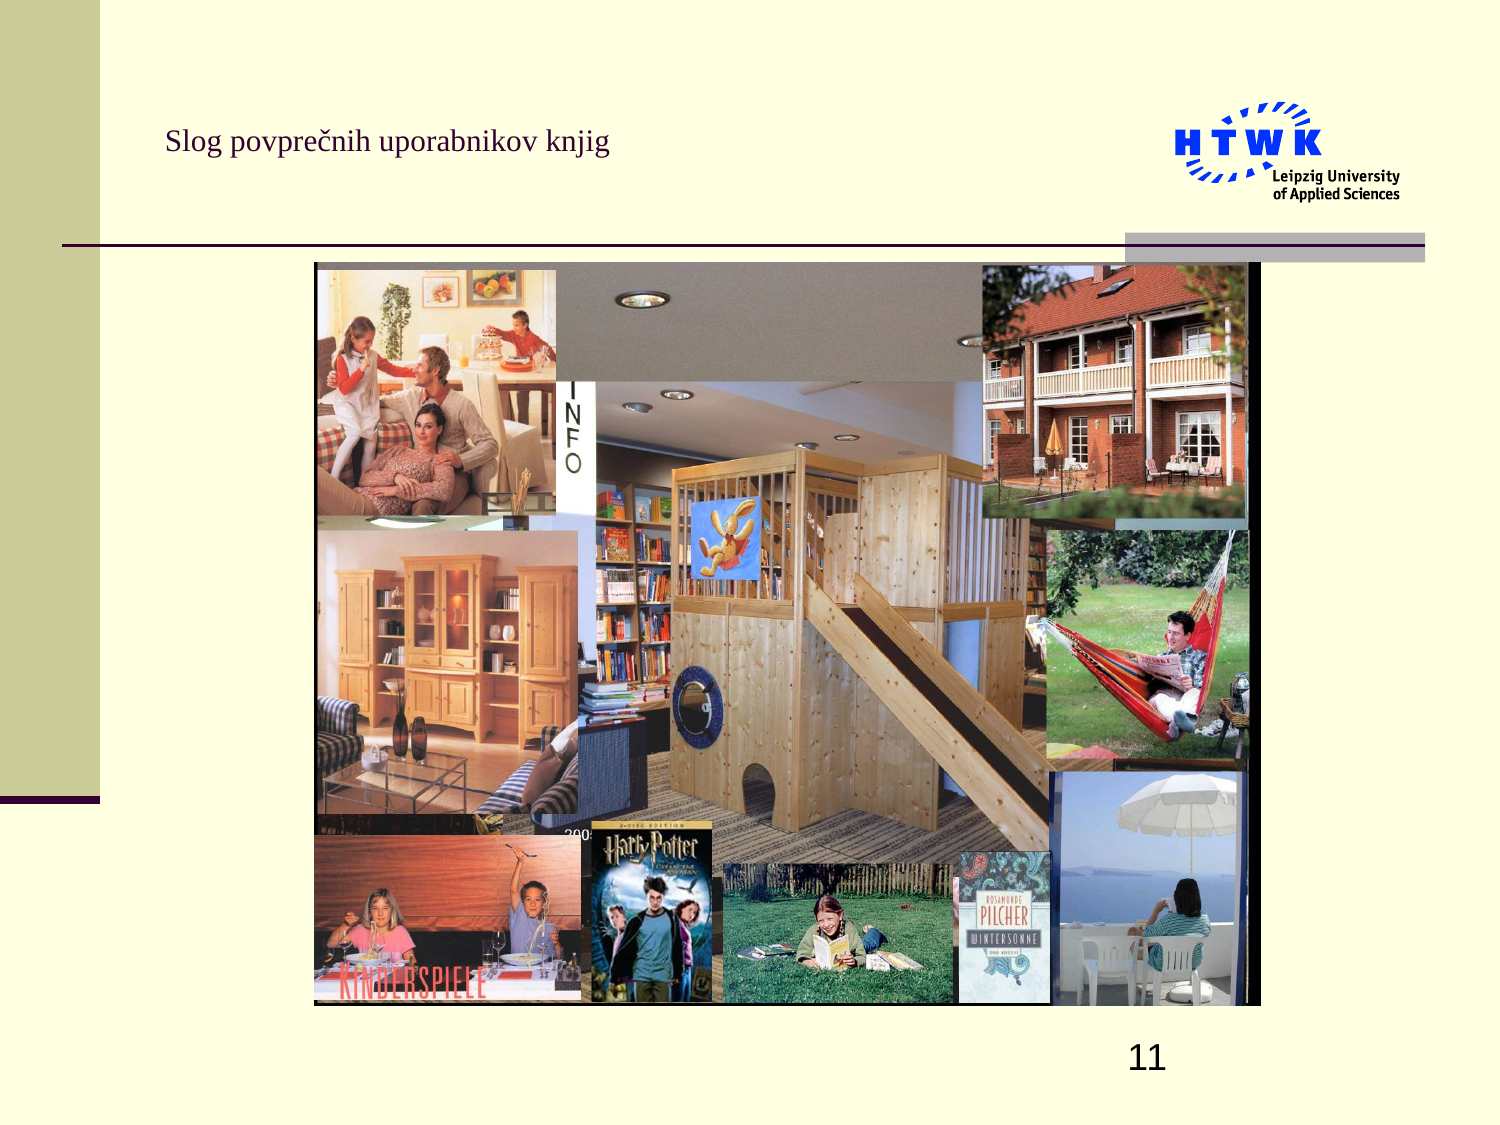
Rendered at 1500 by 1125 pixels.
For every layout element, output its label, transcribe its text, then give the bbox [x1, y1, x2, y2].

picture [314, 262, 1261, 1006]
picture [1175, 101, 1400, 203]
title Slog povprečnih uporabnikov knjig [150, 45, 1426, 234]
